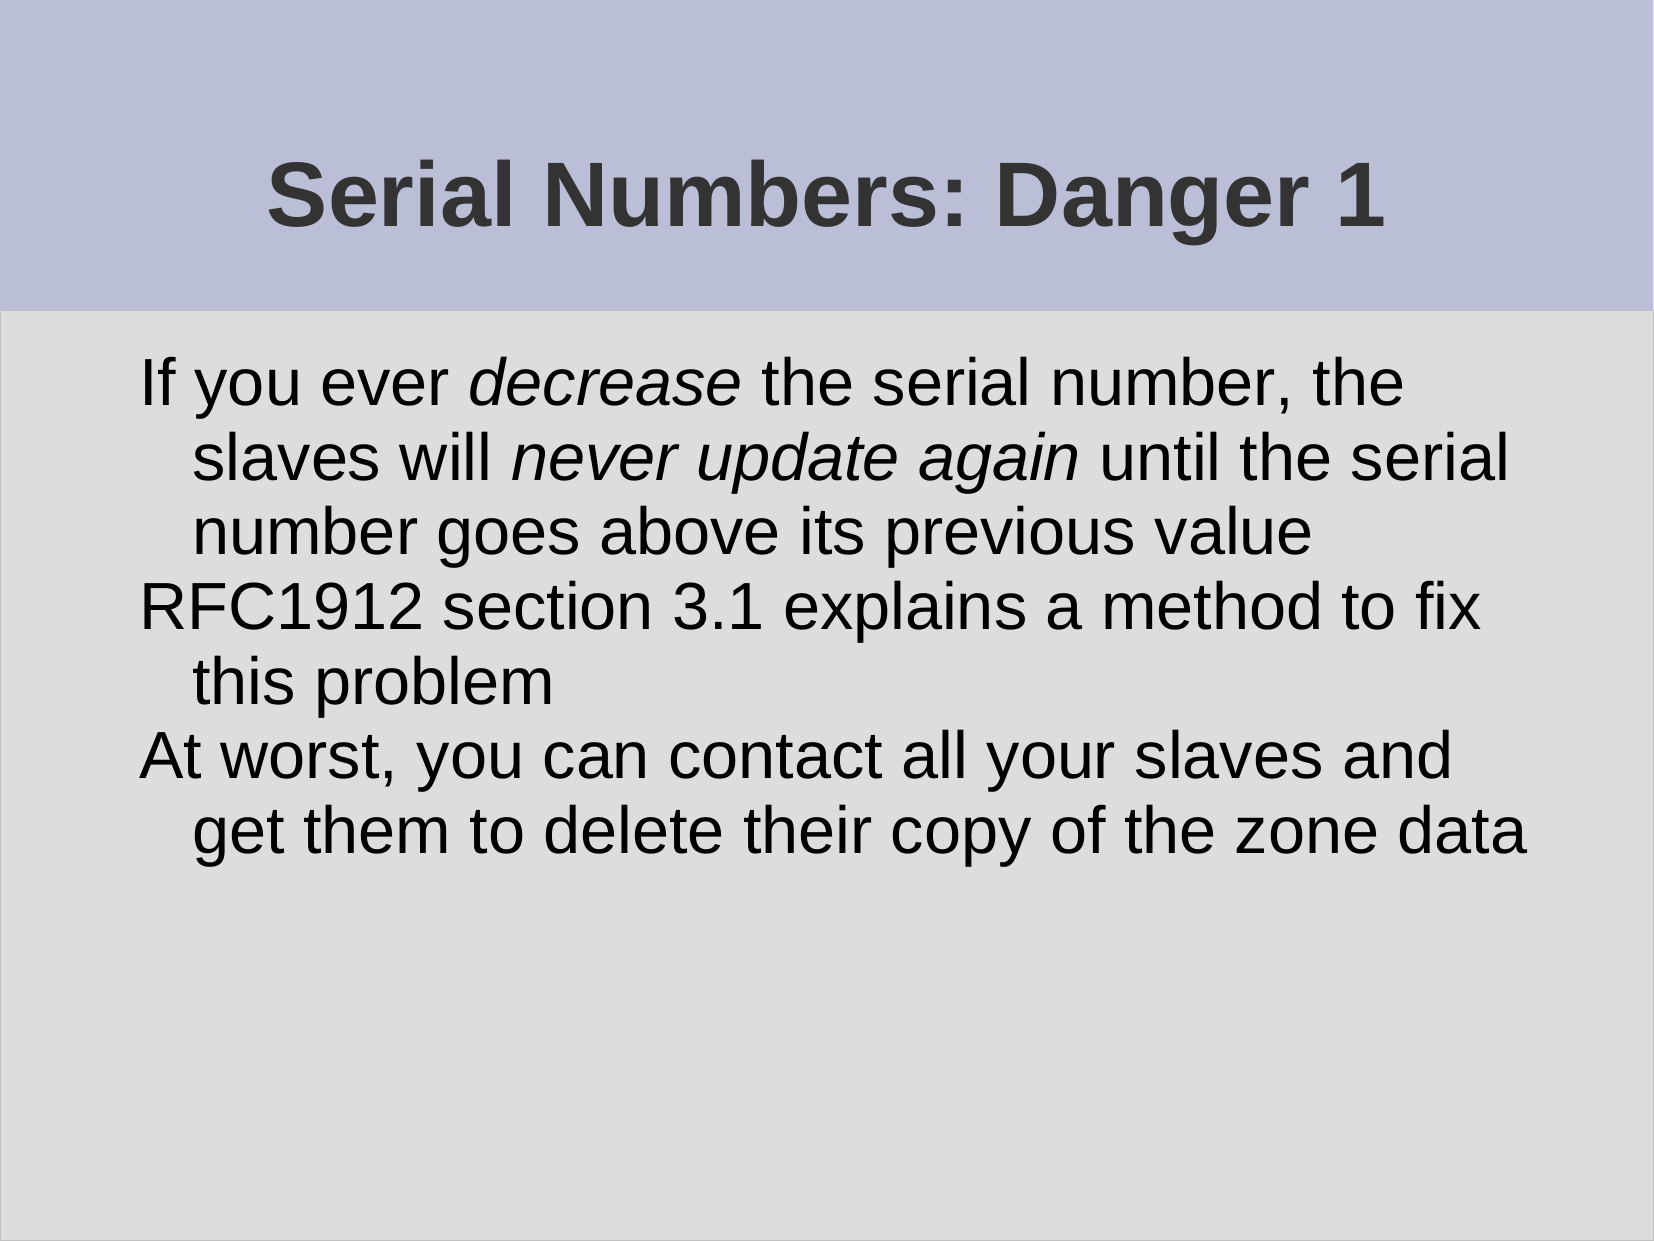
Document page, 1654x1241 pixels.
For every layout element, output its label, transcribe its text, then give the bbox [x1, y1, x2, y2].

list If you ever decrease the serial number, the slaves will never update again until the serial number goes above its previous value RFC1912 section 3.1 explains a method to fix this problem At worst, you can contact all your slaves and get them to delete their copy of the zone data [121, 344, 1534, 1127]
title Serial Numbers: Danger 1 [121, 91, 1534, 299]
